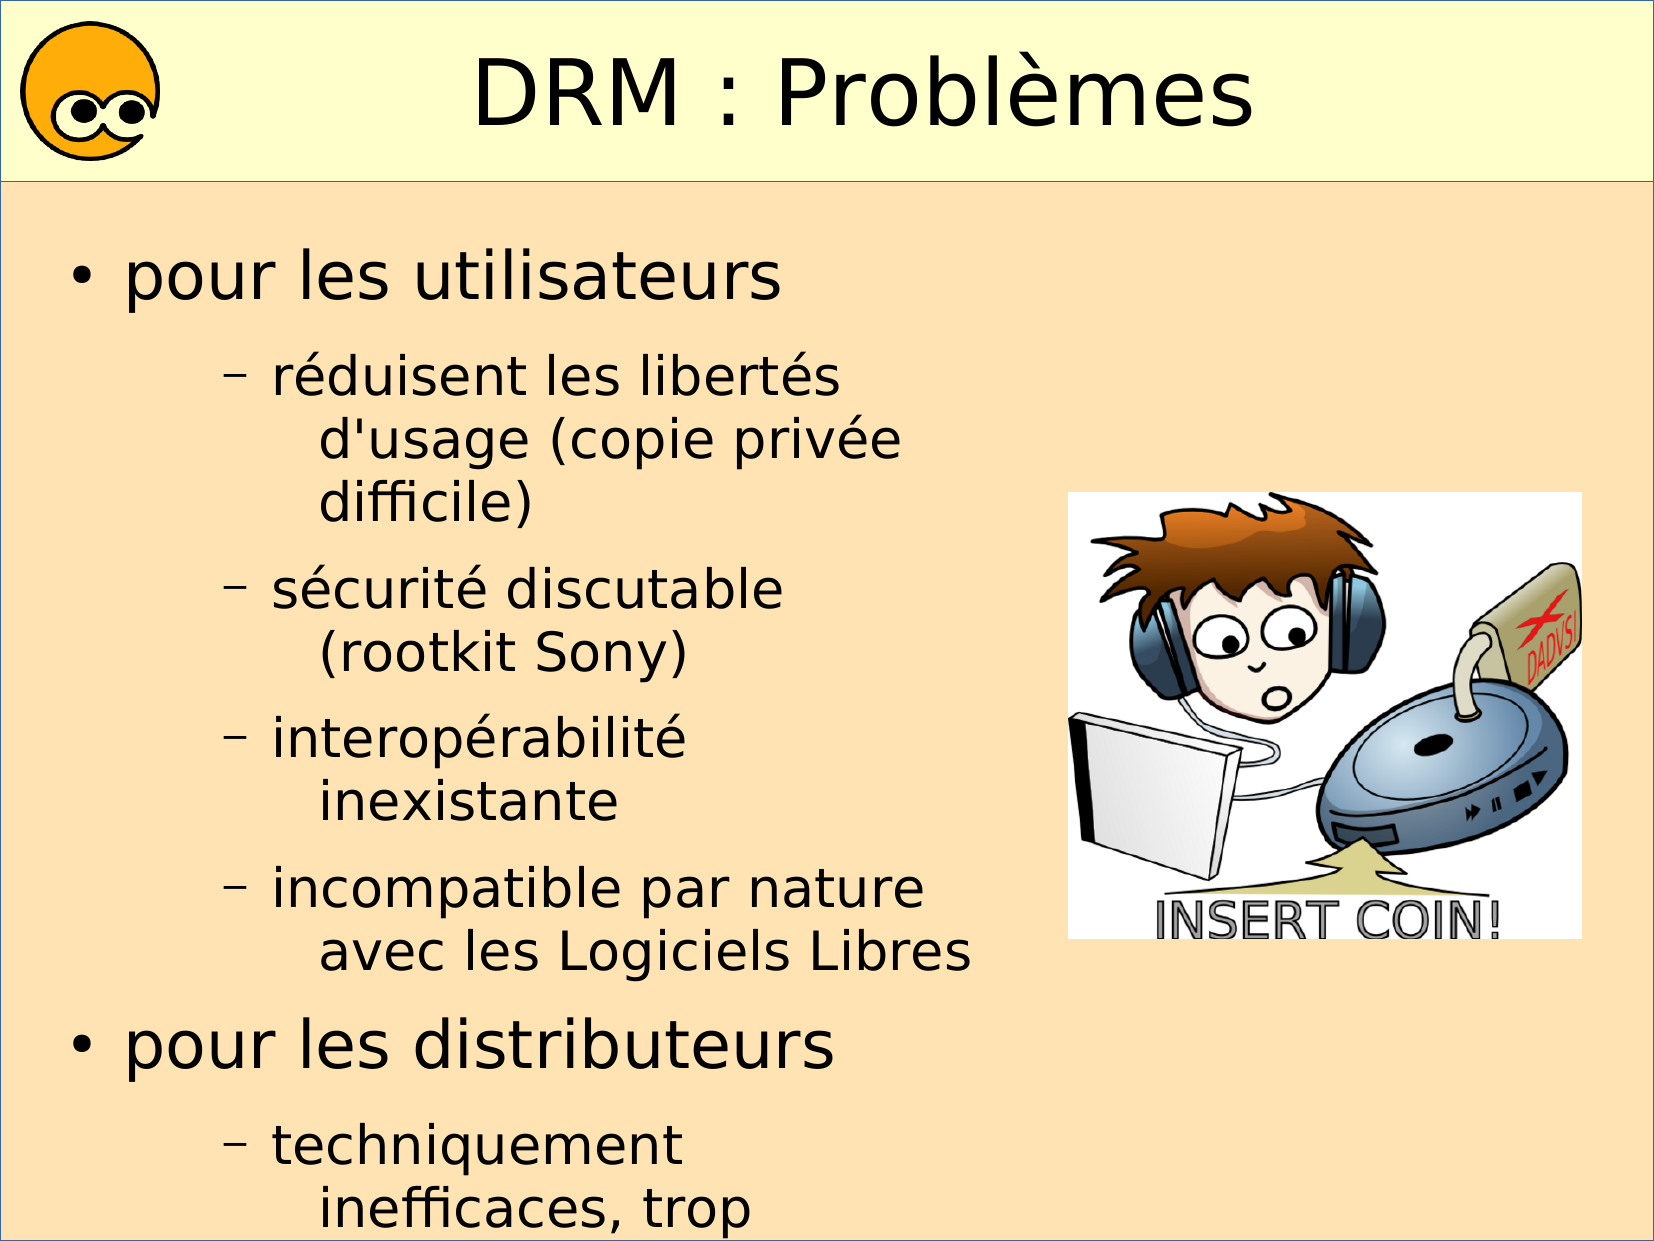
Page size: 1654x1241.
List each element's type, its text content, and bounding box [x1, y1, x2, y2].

list pour les utilisateurs réduisent les libertés d'usage (copie privée difficile) sécurité discutable (rootkit Sony) interopérabilité inexistante incompatible par nature avec les Logiciels Libres pour les distributeurs techniquement inefficaces, trop facilement contournés et contournables [34, 237, 1001, 1178]
picture [1068, 492, 1582, 939]
title DRM : Problèmes [221, 33, 1506, 154]
picture [20, 21, 160, 161]
